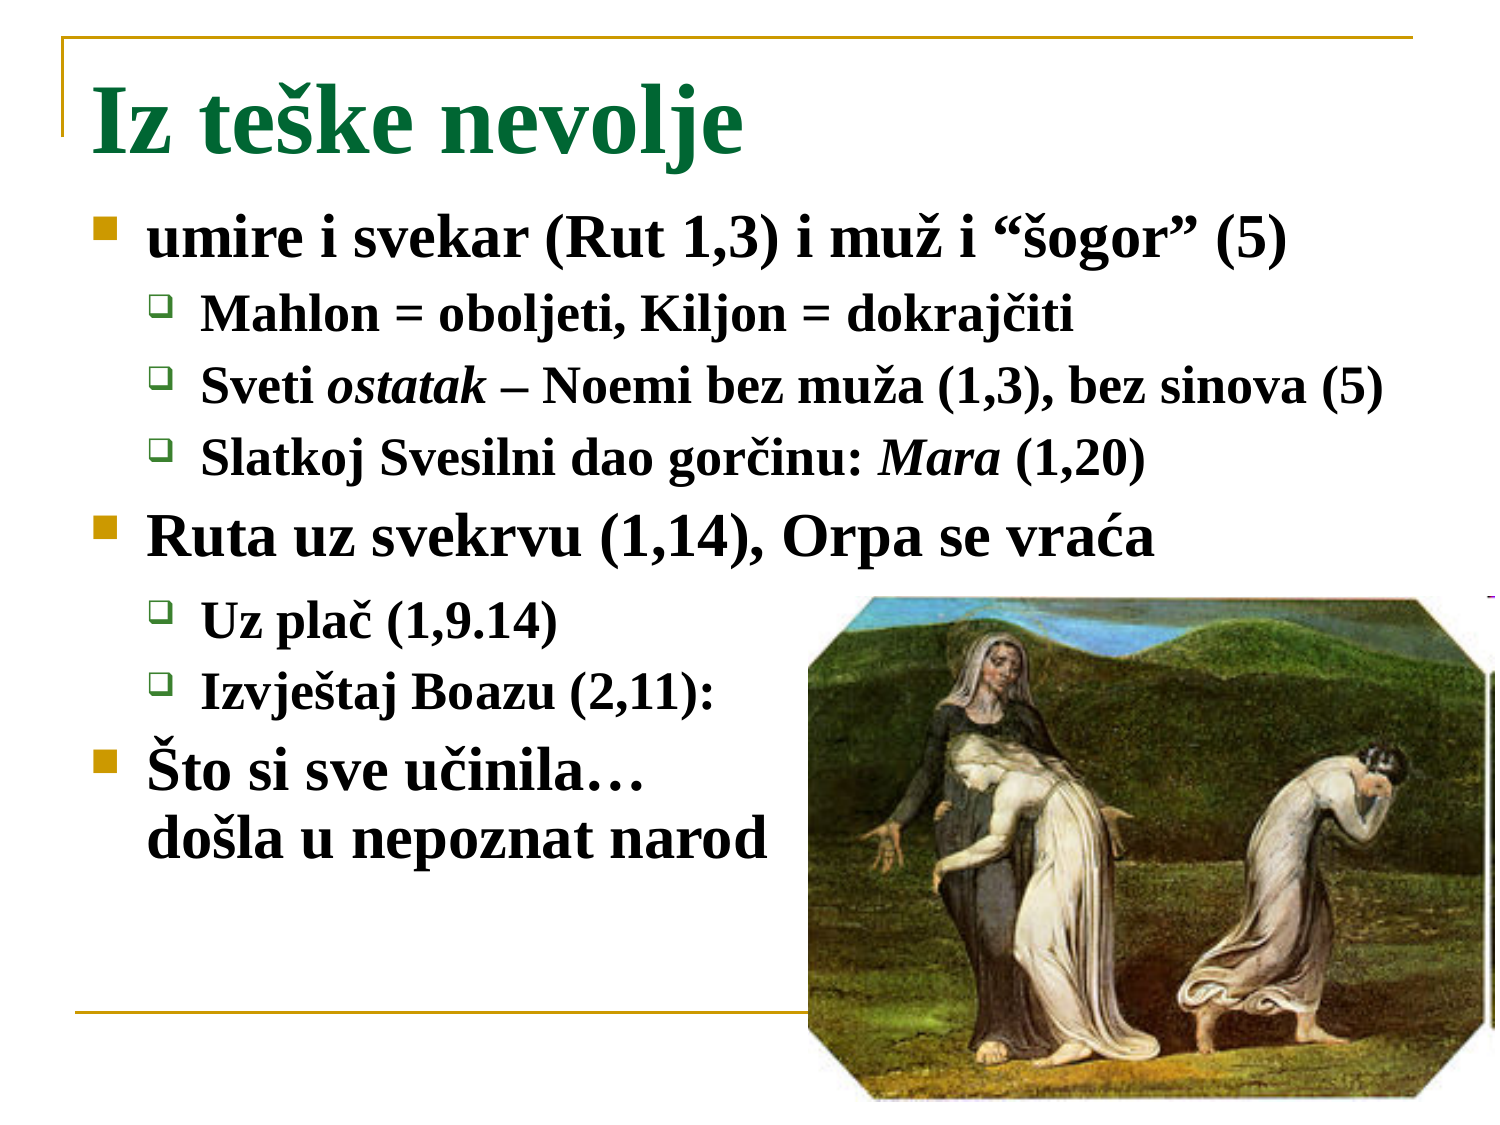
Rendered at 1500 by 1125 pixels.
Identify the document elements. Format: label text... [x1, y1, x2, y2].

picture [808, 596, 1495, 1102]
list umire i svekar (Rut 1,3) i muž i “šogor” (5) Mahlon = oboljeti, Kiljon = dokrajčiti Sveti ostatak – Noemi bez muža (1,3), bez sinova (5) Slatkoj Svesilni dao gorčinu: Mara (1,20) Ruta uz svekrvu (1,14), Orpa se vraća Uz plač (1,9.14) Izvještaj Boazu (2,11): Što si sve učinila… došla u nepoznat narod [75, 196, 1426, 1006]
title Iz teške nevolje [75, 45, 1426, 196]
